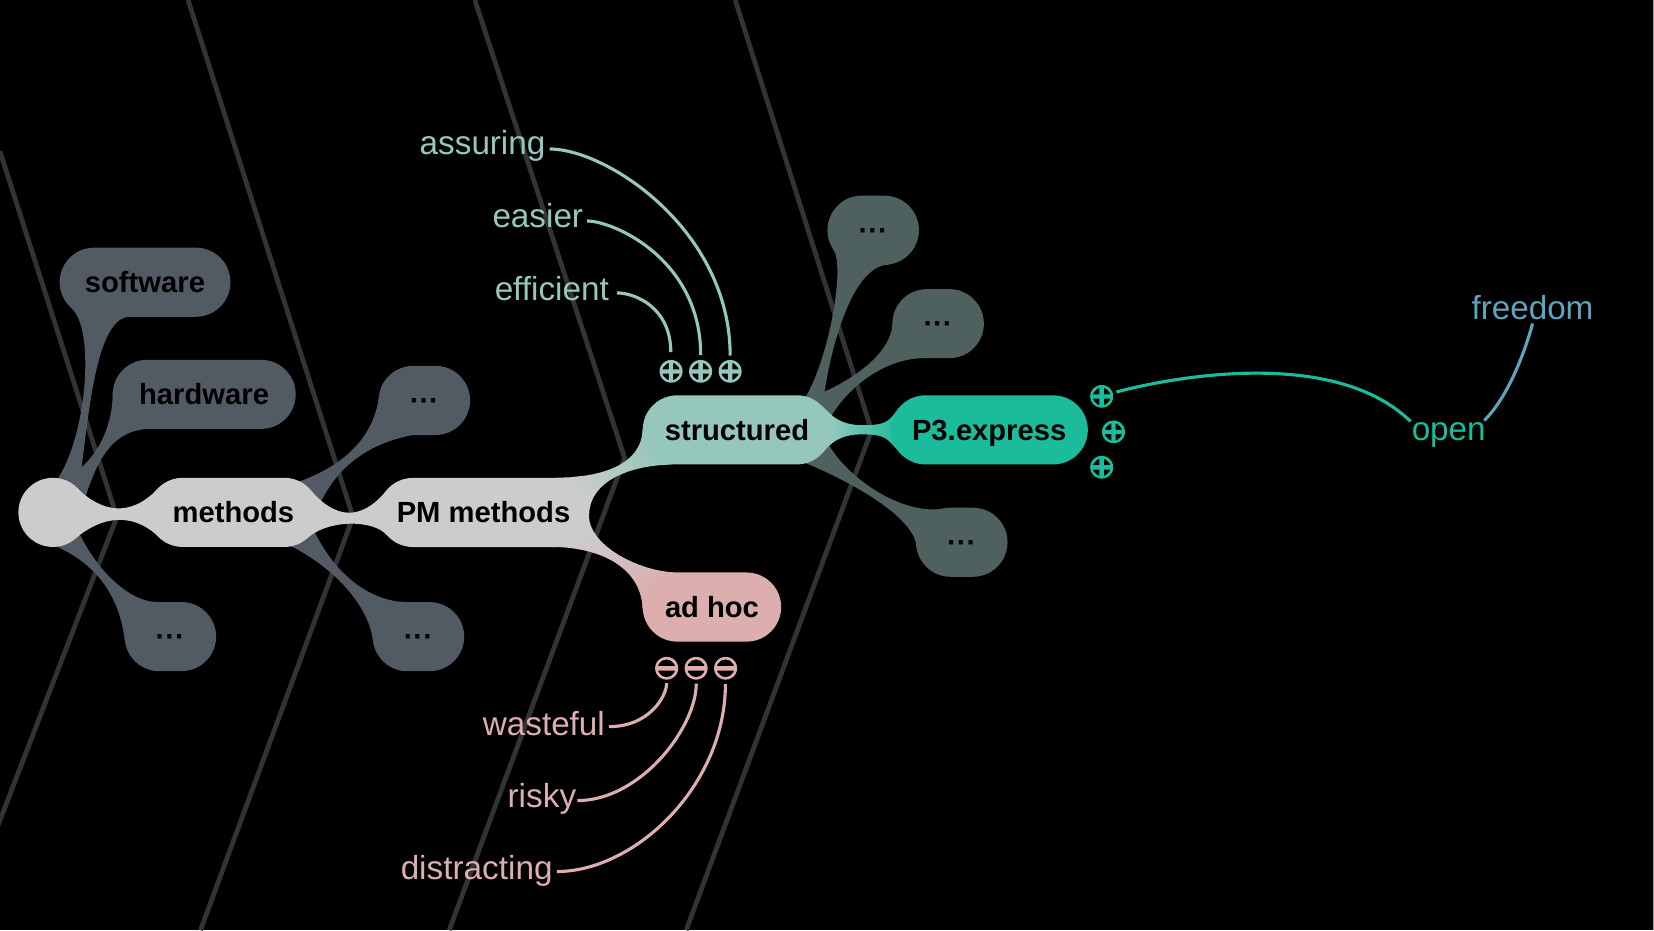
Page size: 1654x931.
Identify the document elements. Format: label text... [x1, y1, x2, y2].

text_box ··· [372, 602, 465, 672]
text_box [659, 359, 683, 383]
text_box easier [477, 190, 598, 243]
text_box [1090, 384, 1114, 408]
text_box PM methods [385, 477, 590, 548]
text_box [714, 656, 738, 680]
text_box freedom [1456, 282, 1609, 335]
text_box assuring [404, 117, 561, 170]
text_box wasteful [468, 697, 620, 750]
text_box [555, 513, 671, 602]
text_box software [59, 247, 231, 317]
text_box hardware [112, 359, 296, 429]
text_box [655, 656, 679, 680]
text_box [1101, 420, 1126, 444]
text_box ··· [916, 507, 1008, 577]
text_box [806, 252, 938, 544]
text_box ··· [892, 289, 984, 359]
text_box ··· [827, 195, 919, 265]
text_box ··· [378, 365, 471, 436]
text_box ad hoc [642, 572, 782, 642]
text_box [718, 359, 742, 383]
text_box [1090, 455, 1114, 479]
text_box ··· [124, 602, 217, 672]
text_box [18, 311, 158, 635]
text_box structured [642, 395, 832, 465]
text_box [689, 359, 713, 383]
text_box P3.express [890, 395, 1088, 465]
text_box efficient [480, 263, 624, 316]
text_box [684, 656, 708, 680]
text_box risky [492, 770, 591, 822]
text_box open [1397, 402, 1501, 455]
text_box methods [148, 477, 309, 547]
text_box [292, 402, 413, 635]
text_box [557, 435, 672, 512]
text_box distracting [386, 842, 568, 895]
